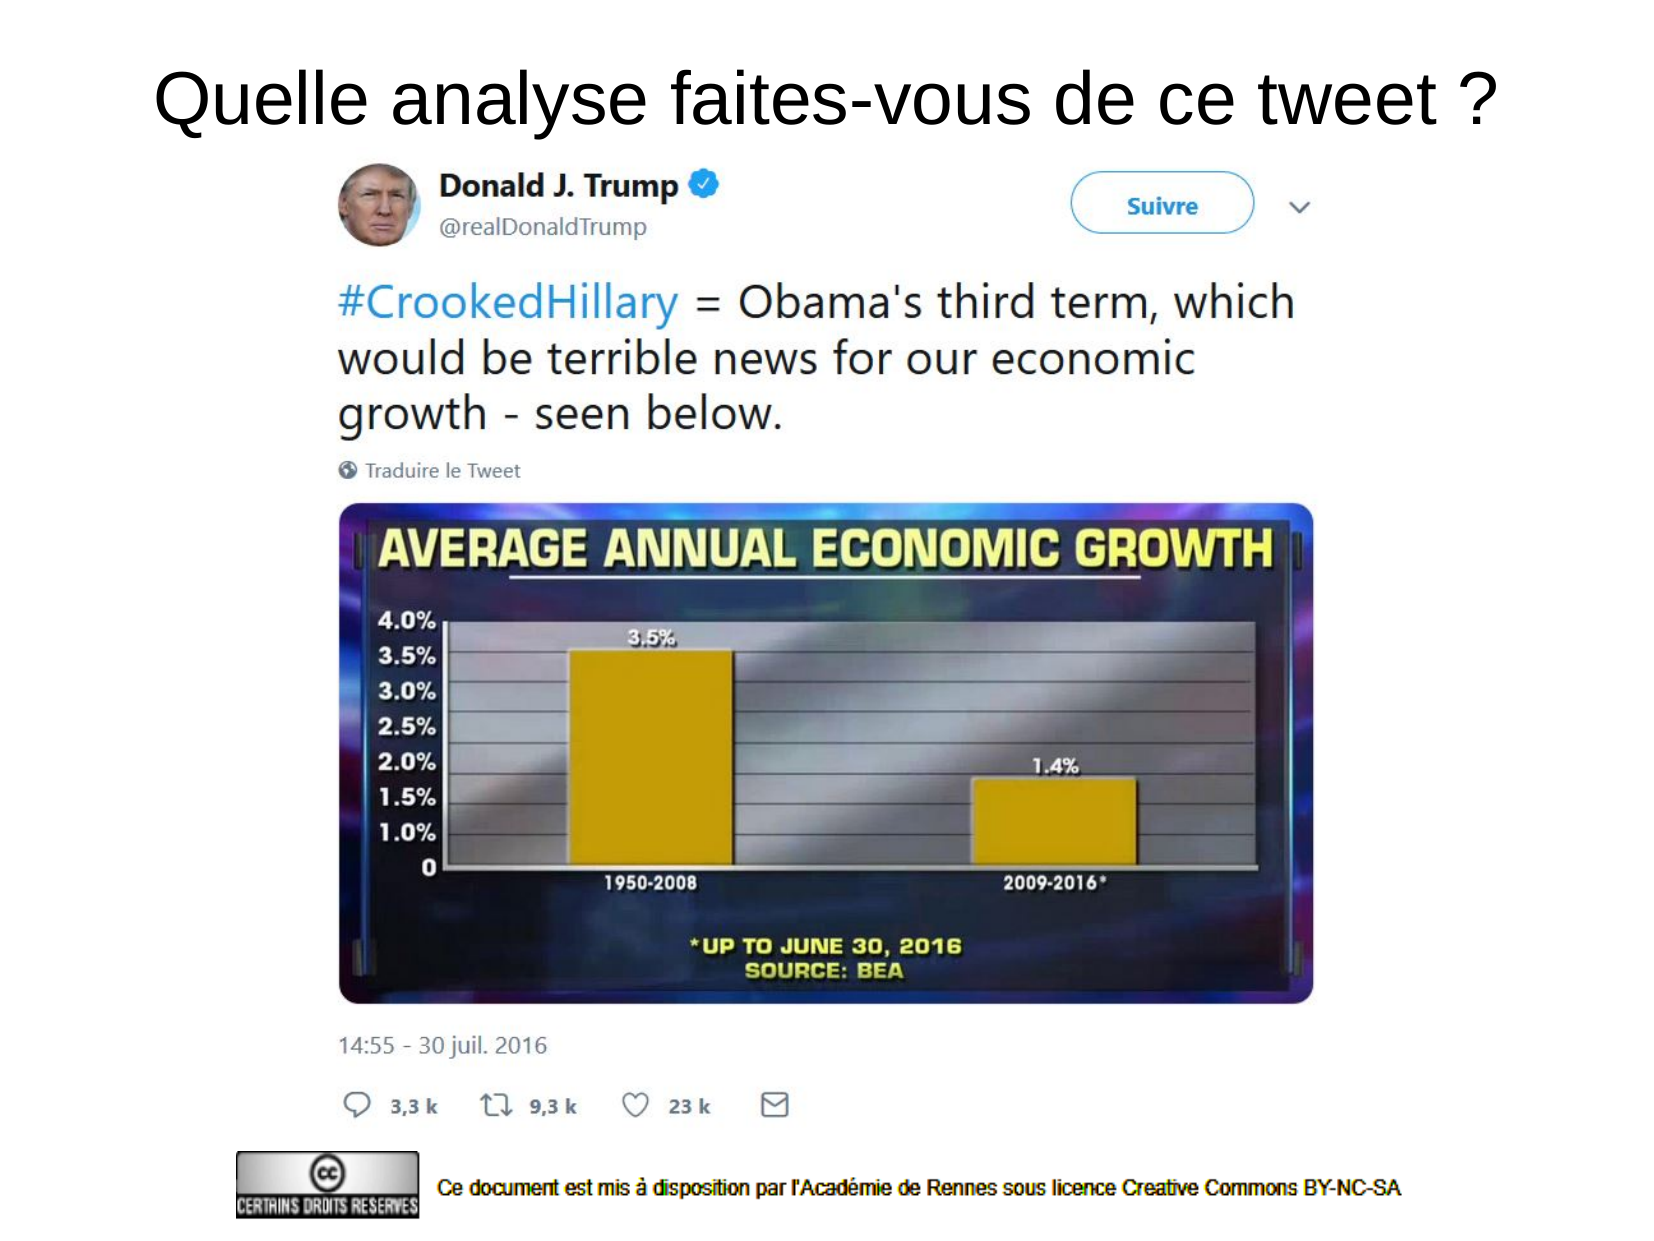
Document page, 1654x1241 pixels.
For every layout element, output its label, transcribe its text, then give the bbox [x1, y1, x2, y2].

title Quelle analyse faites-vous de ce tweet ? [82, 49, 1571, 148]
picture [236, 148, 1418, 1228]
